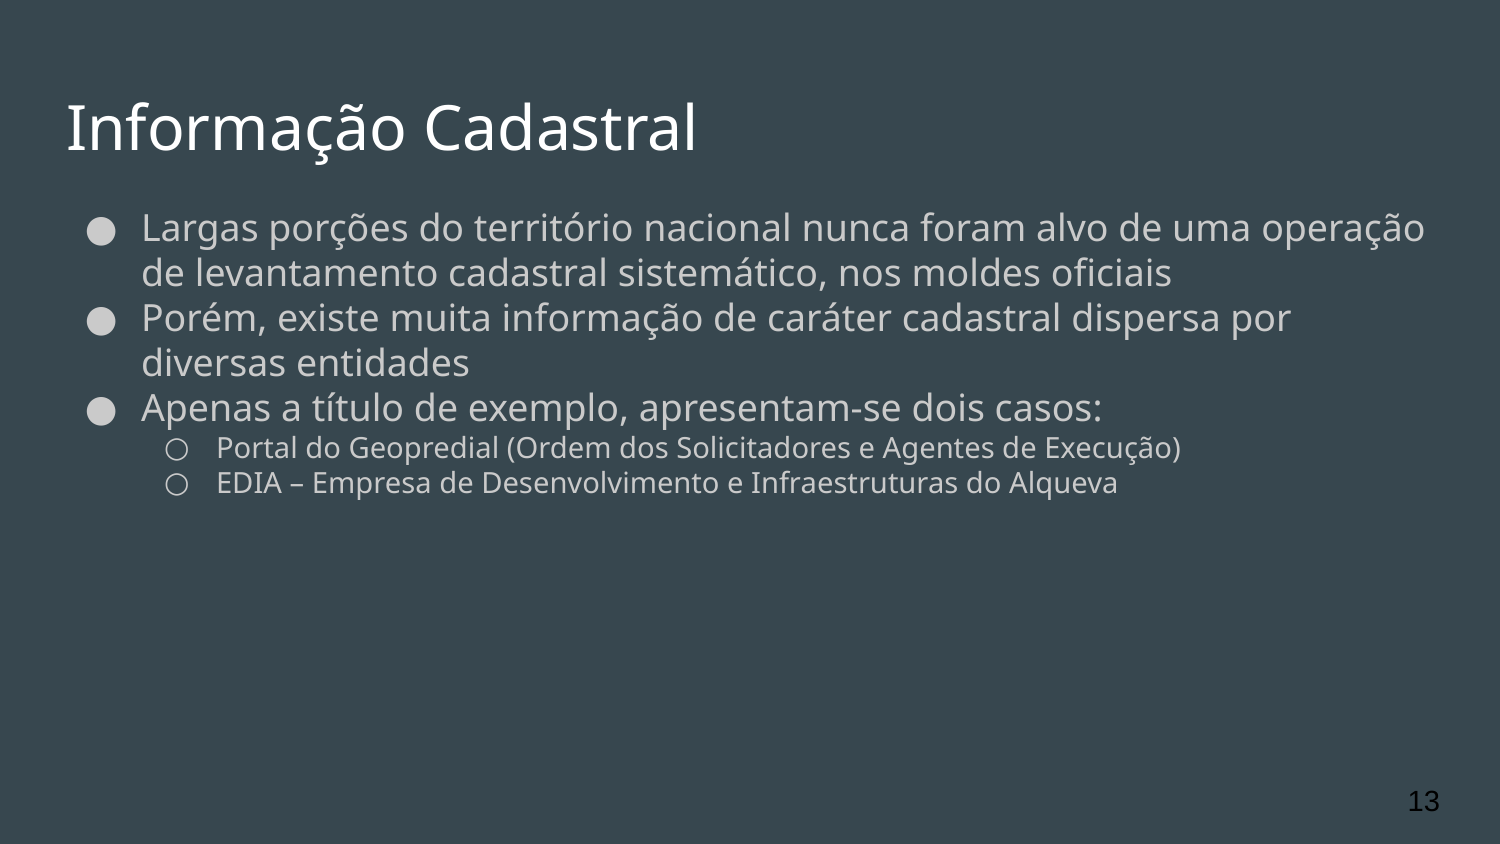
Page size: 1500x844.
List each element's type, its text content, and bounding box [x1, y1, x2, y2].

list Largas porções do território nacional nunca foram alvo de uma operação de levantamento cadastral sistemático, nos moldes oficiais Porém, existe muita informação de caráter cadastral dispersa por diversas entidades Apenas a título de exemplo, apresentam-se dois casos: Portal do Geopredial (Ordem dos Solicitadores e Agentes de Execução) EDIA – Empresa de Desenvolvimento e Infraestruturas do Alqueva [51, 189, 1449, 750]
title Informação Cadastral [51, 72, 1449, 167]
slide_number <number> [1392, 767, 1483, 833]
